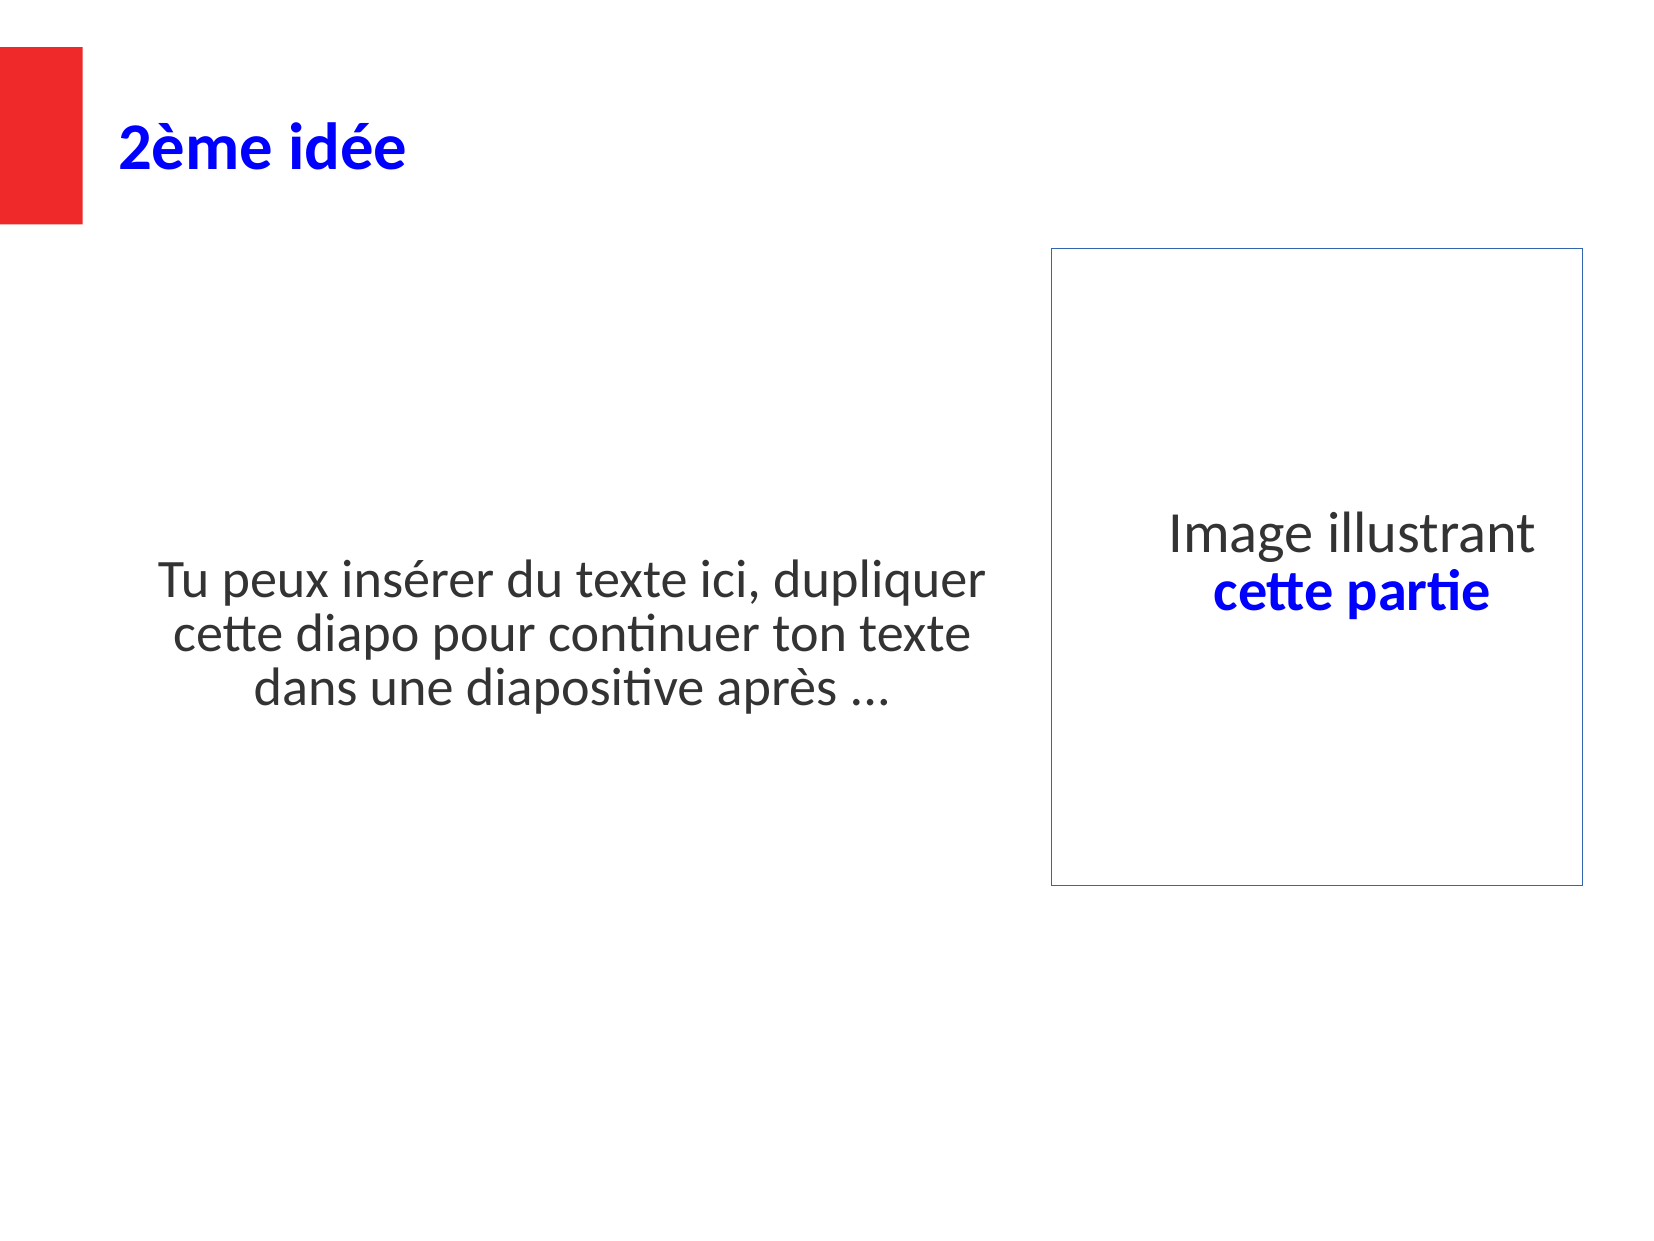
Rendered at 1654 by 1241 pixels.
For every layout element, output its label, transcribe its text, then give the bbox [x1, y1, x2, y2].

list Tu peux insérer du texte ici, dupliquer cette diapo pour continuer ton texte dans une diapositive après ... [47, 224, 1028, 1052]
list Image illustrant cette partie [1051, 248, 1583, 886]
title 2ème idée [118, 49, 1571, 257]
